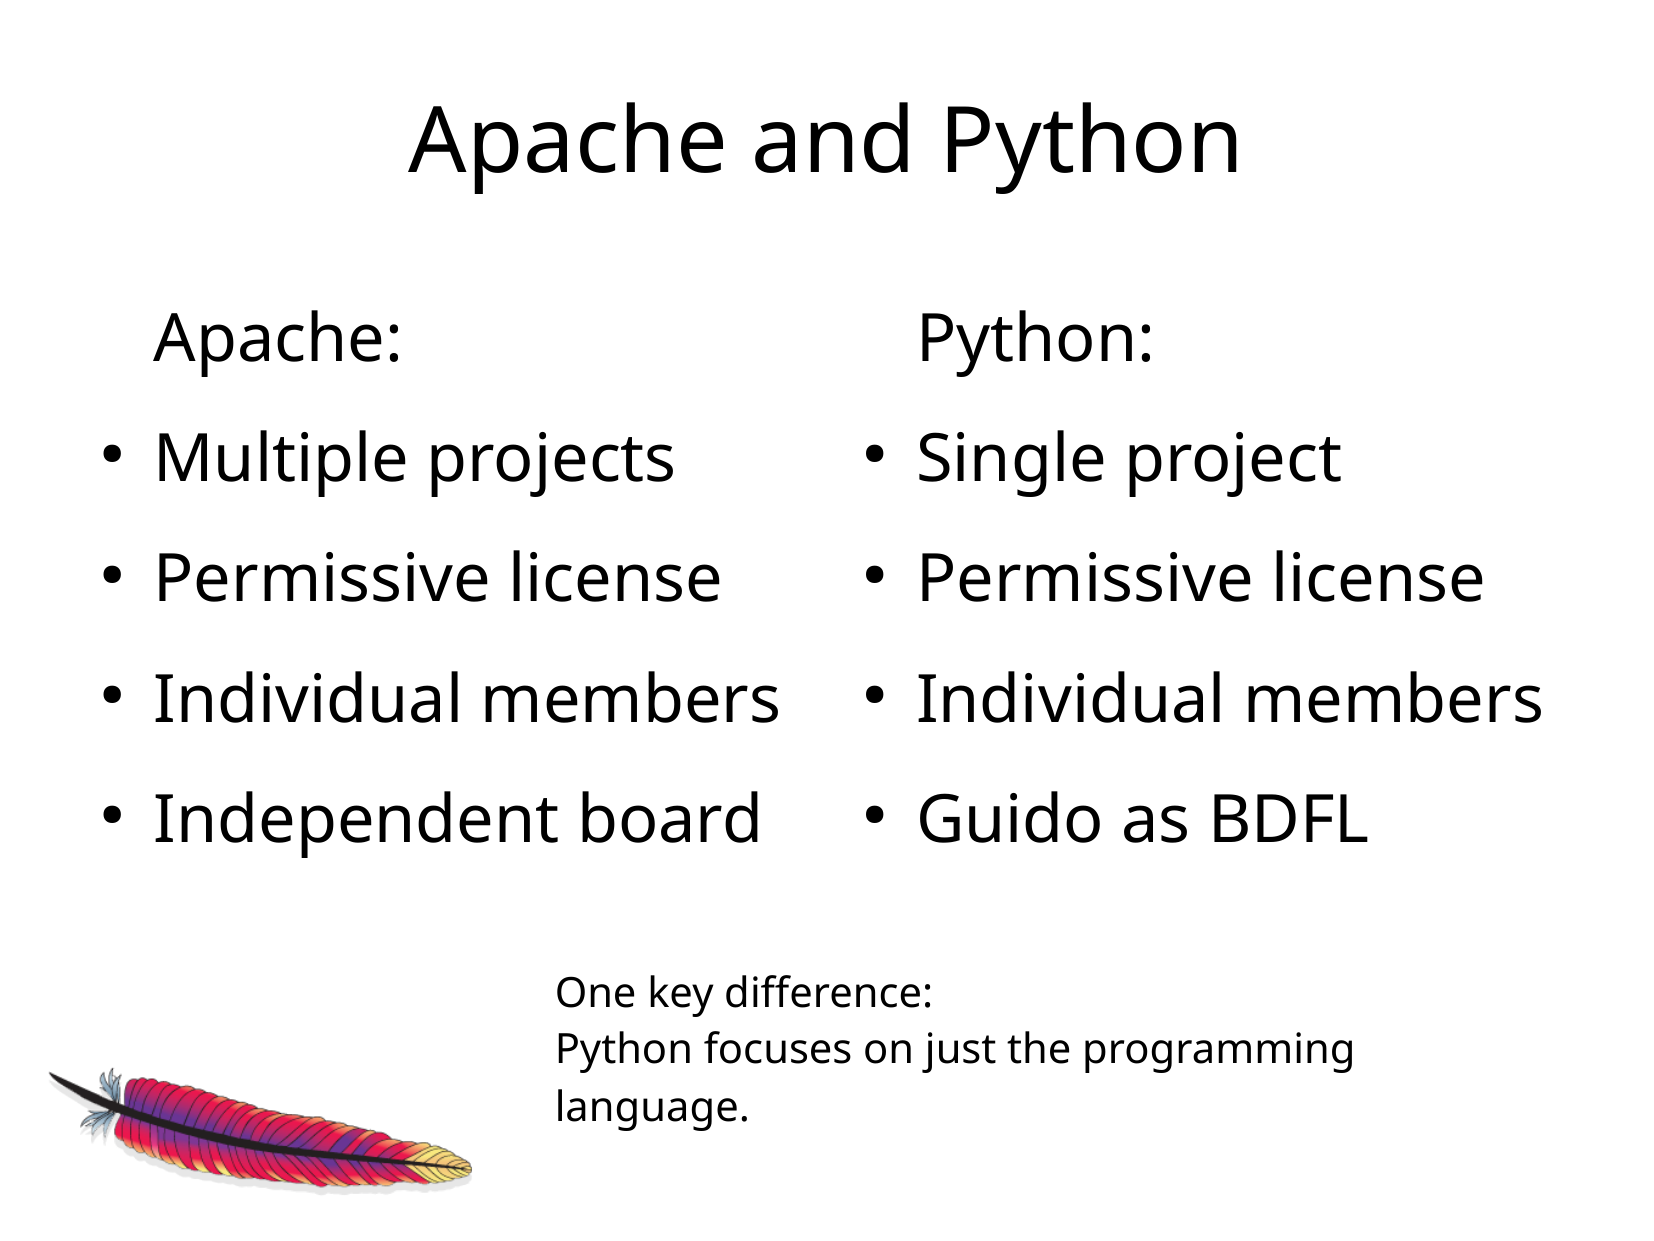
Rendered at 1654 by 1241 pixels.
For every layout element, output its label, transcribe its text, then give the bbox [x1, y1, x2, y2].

list Python: Single project Permissive license Individual members Guido as BDFL [845, 290, 1572, 954]
title Apache and Python [82, 49, 1571, 226]
list Apache: Multiple projects Permissive license Individual members Independent board [82, 290, 809, 1109]
text_box One key difference: Python focuses on just the programming language. [540, 954, 1576, 1141]
picture [45, 1064, 477, 1200]
